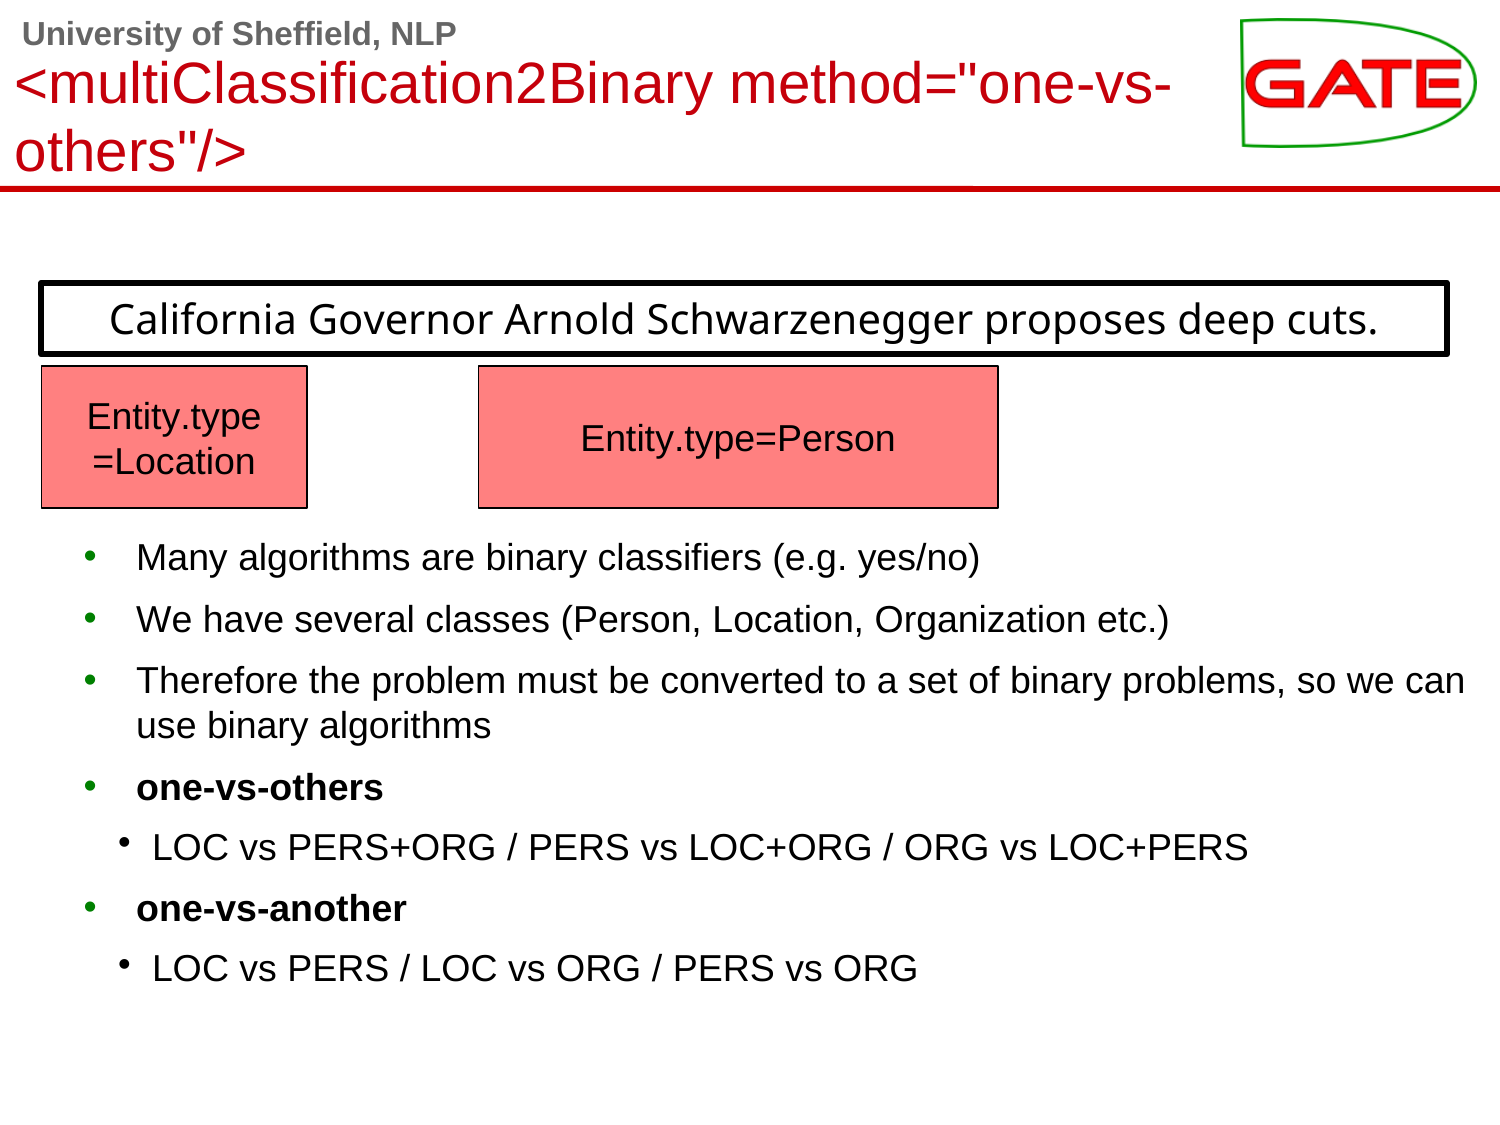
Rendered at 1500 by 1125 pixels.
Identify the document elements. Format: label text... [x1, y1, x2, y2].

text_box Many algorithms are binary classifiers (e.g. yes/no) We have several classes (Person, Location, Organization etc.) Therefore the problem must be converted to a set of binary problems, so we can use binary algorithms one-vs-others LOC vs PERS+ORG / PERS vs LOC+ORG / ORG vs LOC+PERS one-vs-another LOC vs PERS / LOC vs ORG / PERS vs ORG [68, 525, 1500, 1105]
title <multiClassification2Binary method="one-vs-others"/> [0, 8, 1229, 225]
text_box Entity.type=Person [478, 366, 999, 508]
text_box California Governor Arnold Schwarzenegger proposes deep cuts. [41, 282, 1447, 355]
picture [1240, 18, 1477, 148]
text_box Entity.type =Location [41, 366, 308, 508]
